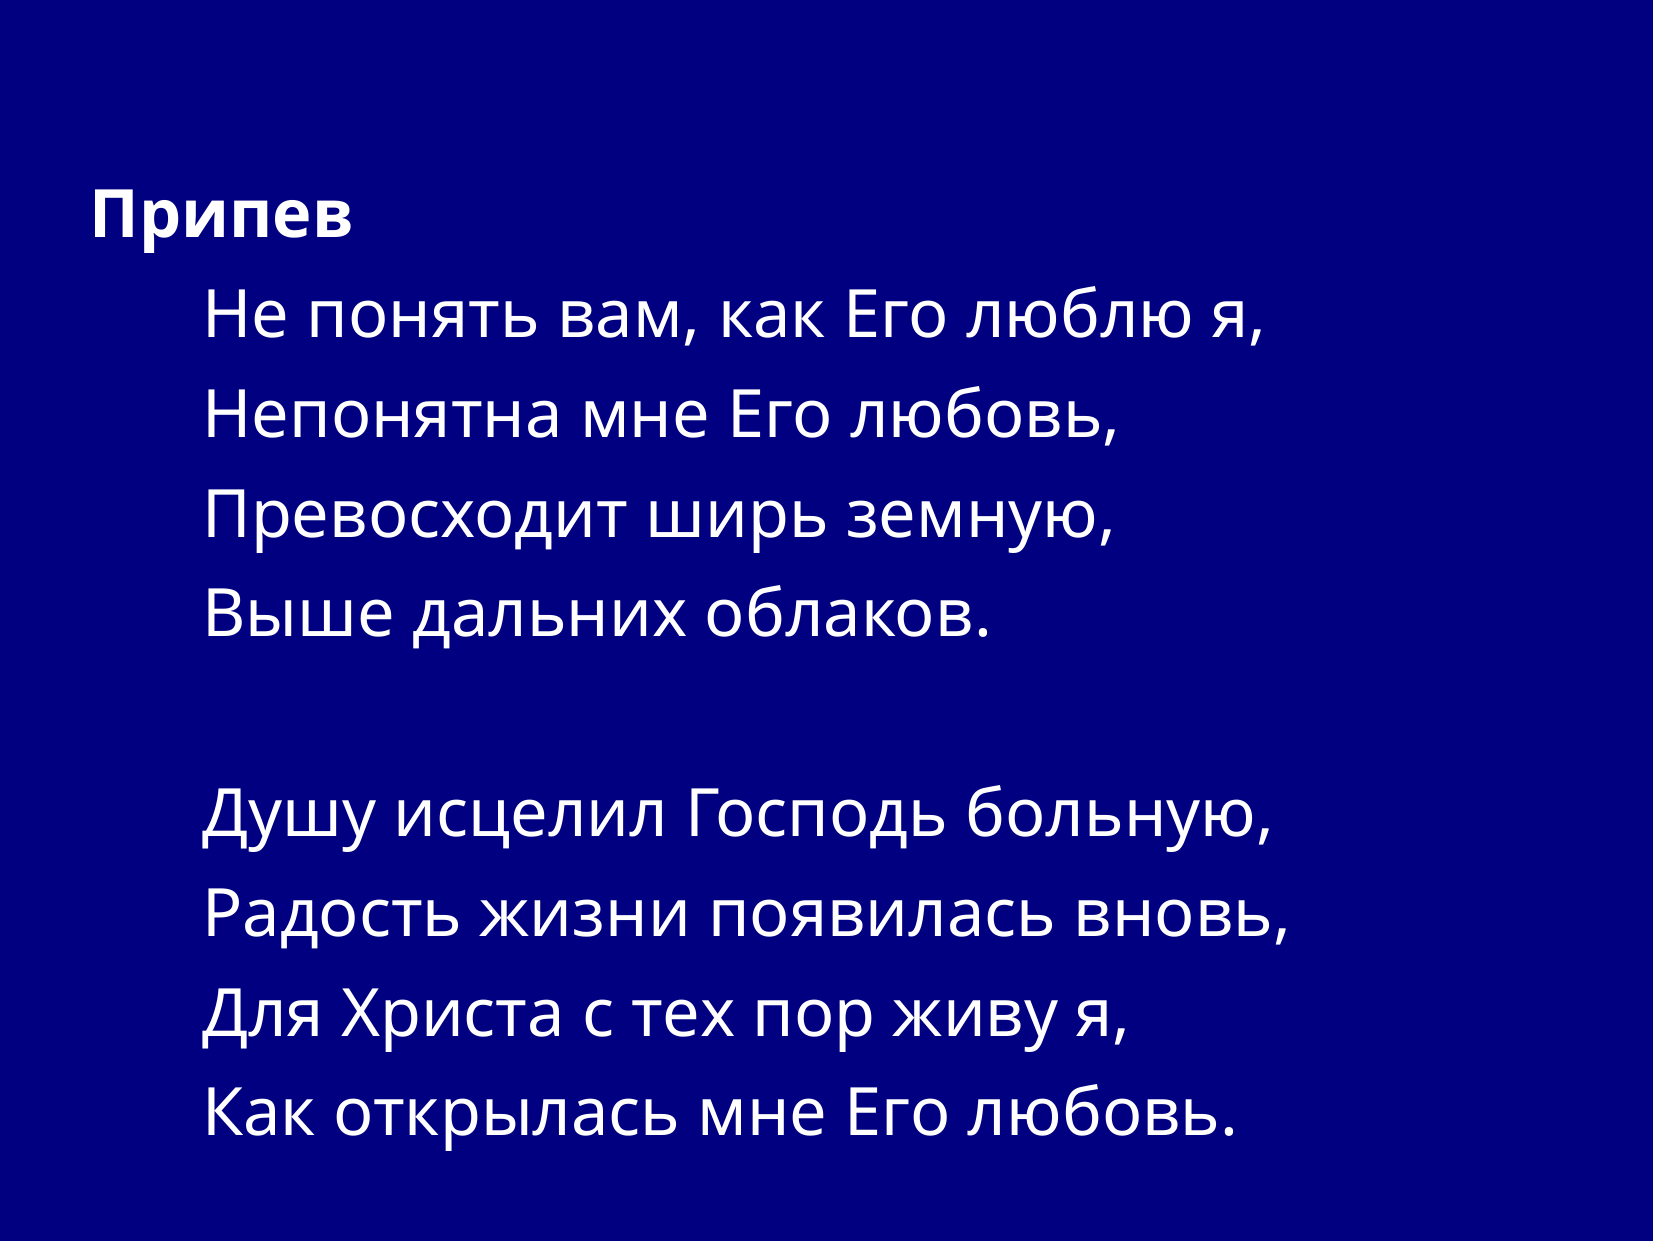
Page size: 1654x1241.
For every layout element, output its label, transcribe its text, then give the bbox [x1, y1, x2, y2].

text_box Припев Не понять вам, как Его люблю я, Непонятна мне Его любовь, Превосходит ширь земную, Выше дальних облаков. Душу исцелил Господь больную, Радость жизни появилась вновь, Для Христа с тех пор живу я, Как открылась мне Его любовь. [75, 150, 1576, 1163]
